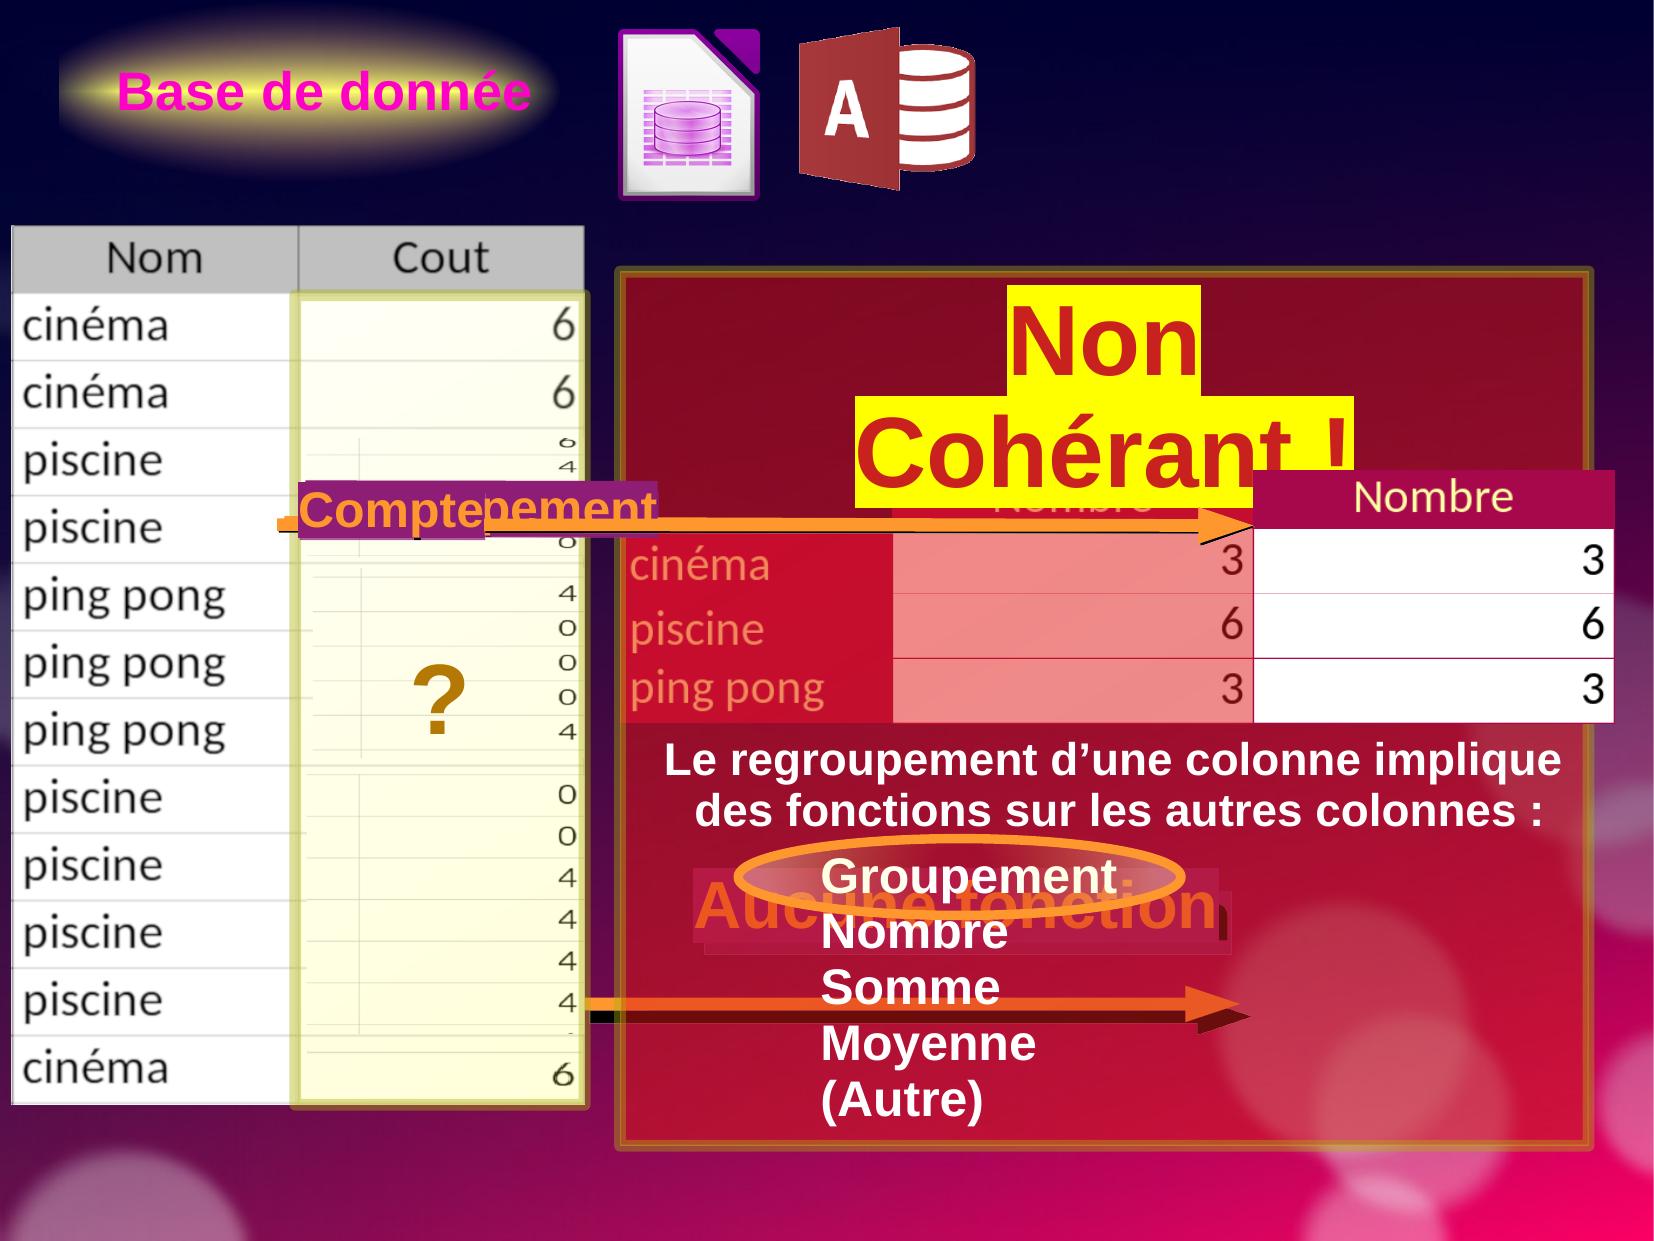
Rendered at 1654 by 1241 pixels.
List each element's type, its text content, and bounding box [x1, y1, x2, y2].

text_box ? [295, 295, 585, 1105]
title Base de donnée [59, 0, 591, 184]
text_box Groupement Nombre Somme Moyenne (Autre) [805, 840, 1300, 1134]
picture [0, 0, 1654, 1241]
text_box Le regroupement d’une colonne implique des fonctions sur les autres colonnes : [874, 637, 1365, 934]
text_box [738, 838, 1182, 916]
text_box Non Cohérant ! [620, 271, 1589, 1146]
